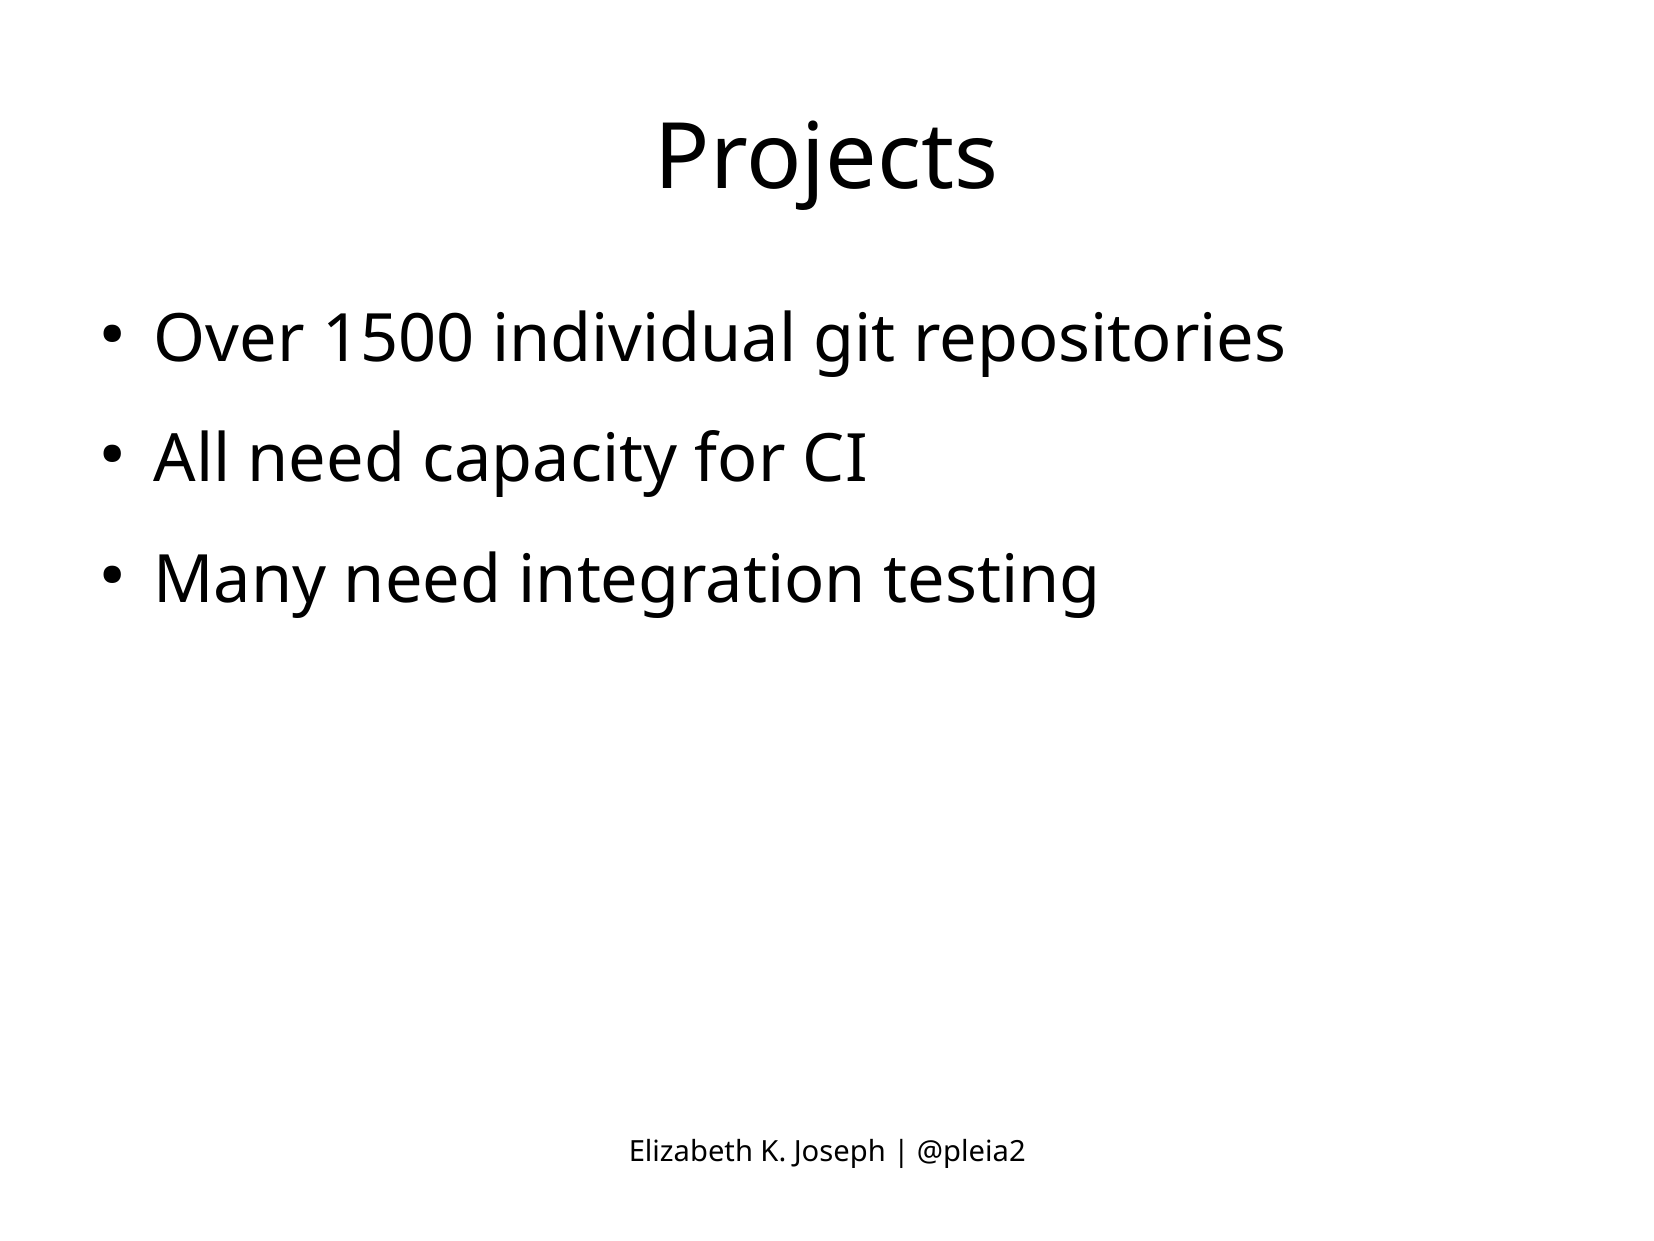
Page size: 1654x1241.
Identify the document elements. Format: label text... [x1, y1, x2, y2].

title Projects [82, 49, 1571, 257]
list Over 1500 individual git repositories All need capacity for CI Many need integration testing [82, 290, 1571, 1010]
